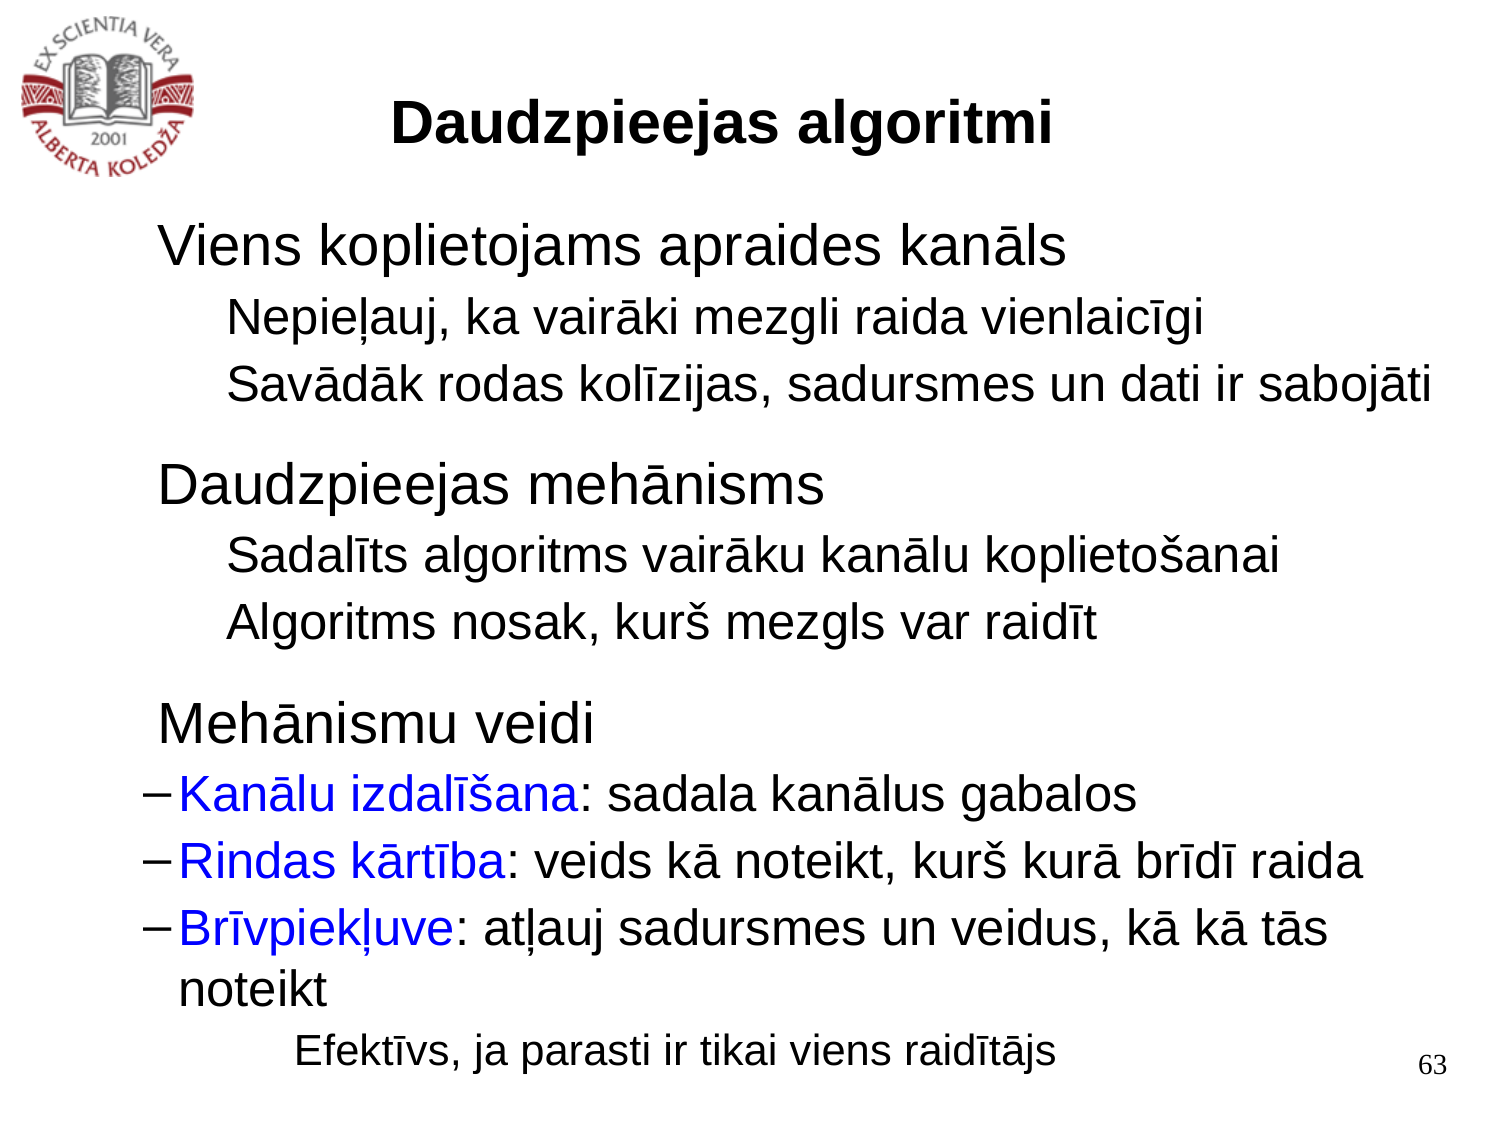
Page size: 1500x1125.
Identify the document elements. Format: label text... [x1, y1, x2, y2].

picture [21, 16, 194, 177]
title Daudzpieejas algoritmi [50, 62, 1374, 175]
list Viens koplietojams apraides kanāls Nepieļauj, ka vairāki mezgli raida vienlaicīgi Savādāk rodas kolīzijas, sadursmes un dati ir sabojāti Daudzpieejas mehānisms Sadalīts algoritms vairāku kanālu koplietošanai Algoritms nosak, kurš mezgls var raidīt Mehānismu veidi Kanālu izdalīšana: sadala kanālus gabalos Rindas kārtība: veids kā noteikt, kurš kurā brīdī raida Brīvpiekļuve: atļauj sadursmes un veidus, kā kā tās noteikt Efektīvs, ja parasti ir tikai viens raidītājs [74, 200, 1463, 1101]
